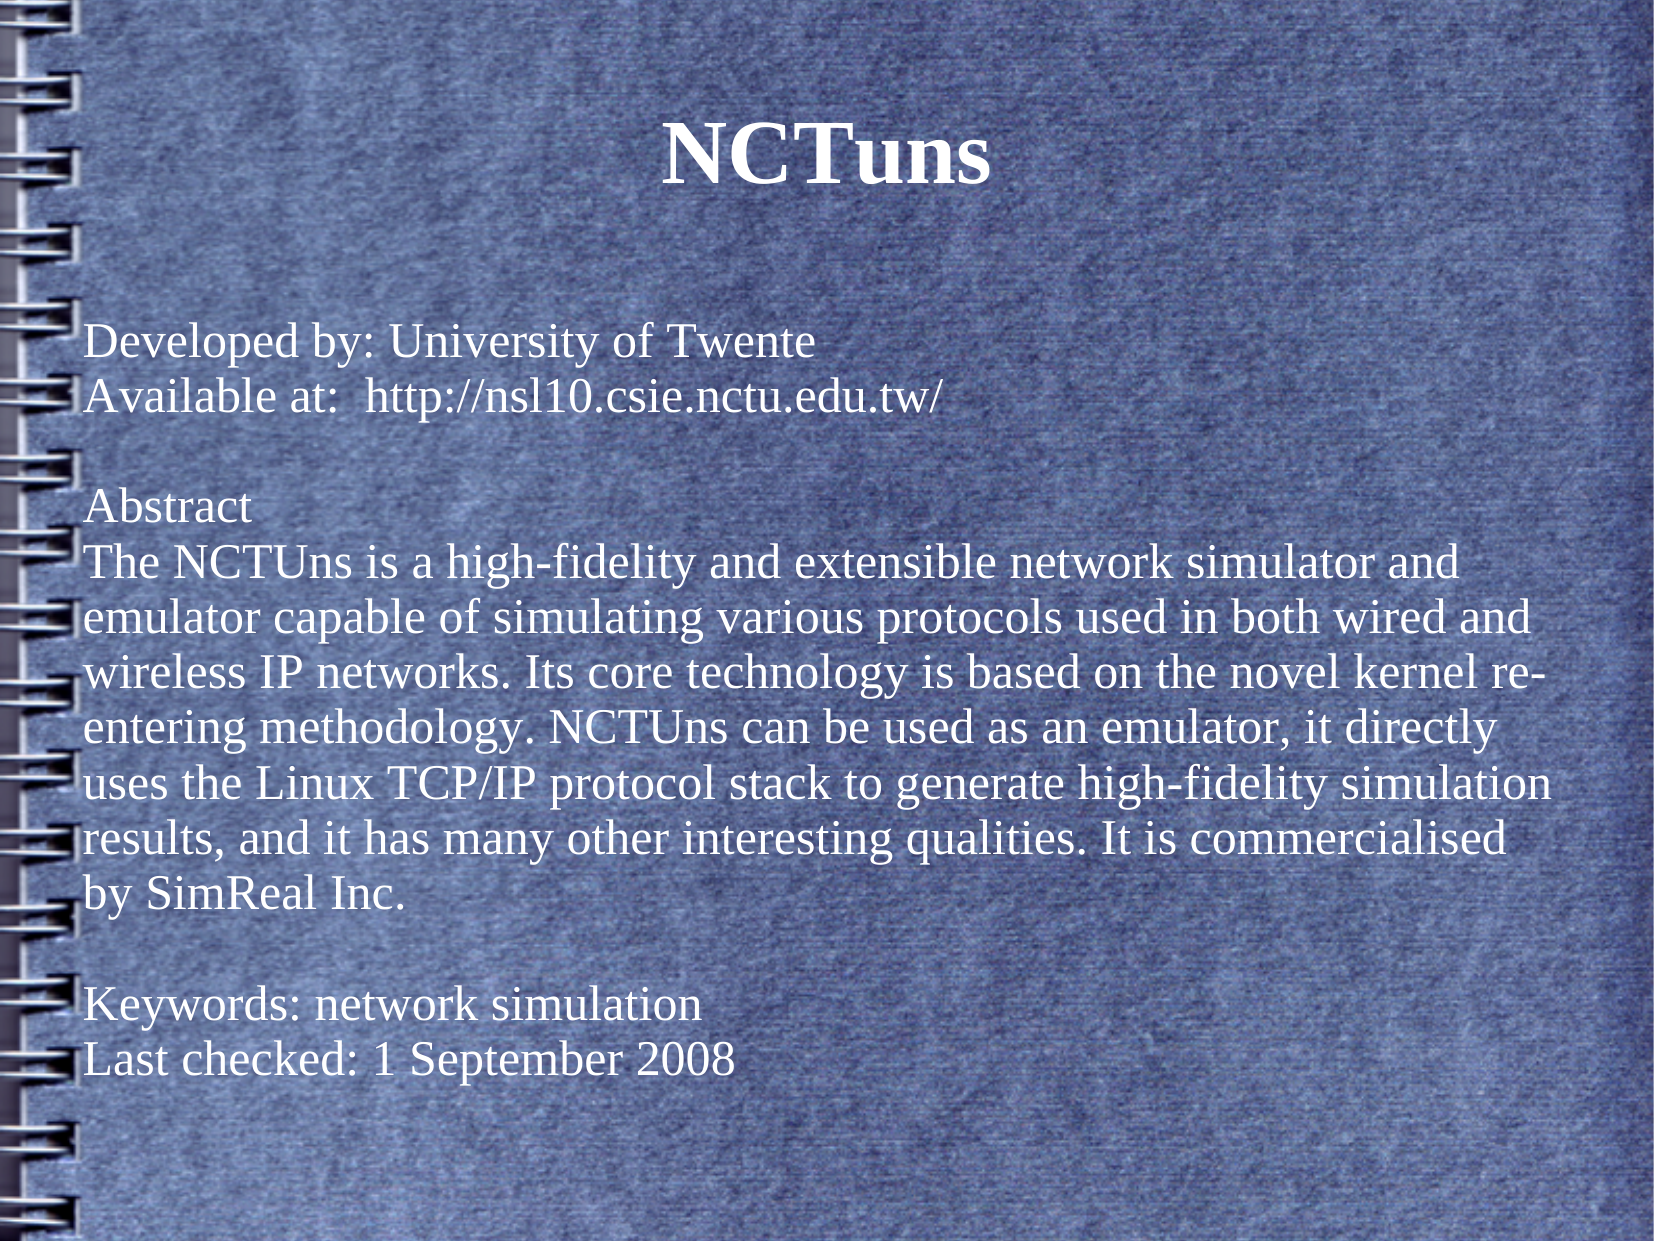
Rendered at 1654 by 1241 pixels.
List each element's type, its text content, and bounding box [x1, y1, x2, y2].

picture [0, 0, 1654, 1241]
title NCTuns [82, 56, 1571, 250]
subtitle Developed by: University of Twente Available at: http://nsl10.csie.nctu.edu.tw/ Abstract The NCTUns is a high-fidelity and extensible network simulator and emulator capable of simulating various protocols used in both wired and wireless IP networks. Its core technology is based on the novel kernel re-entering methodology. NCTUns can be used as an emulator, it directly uses the Linux TCP/IP protocol stack to generate high-fidelity simulation results, and it has many other interesting qualities. It is commercialised by SimReal Inc. Keywords: network simulation Last checked: 1 September 2008 [82, 297, 1571, 1102]
